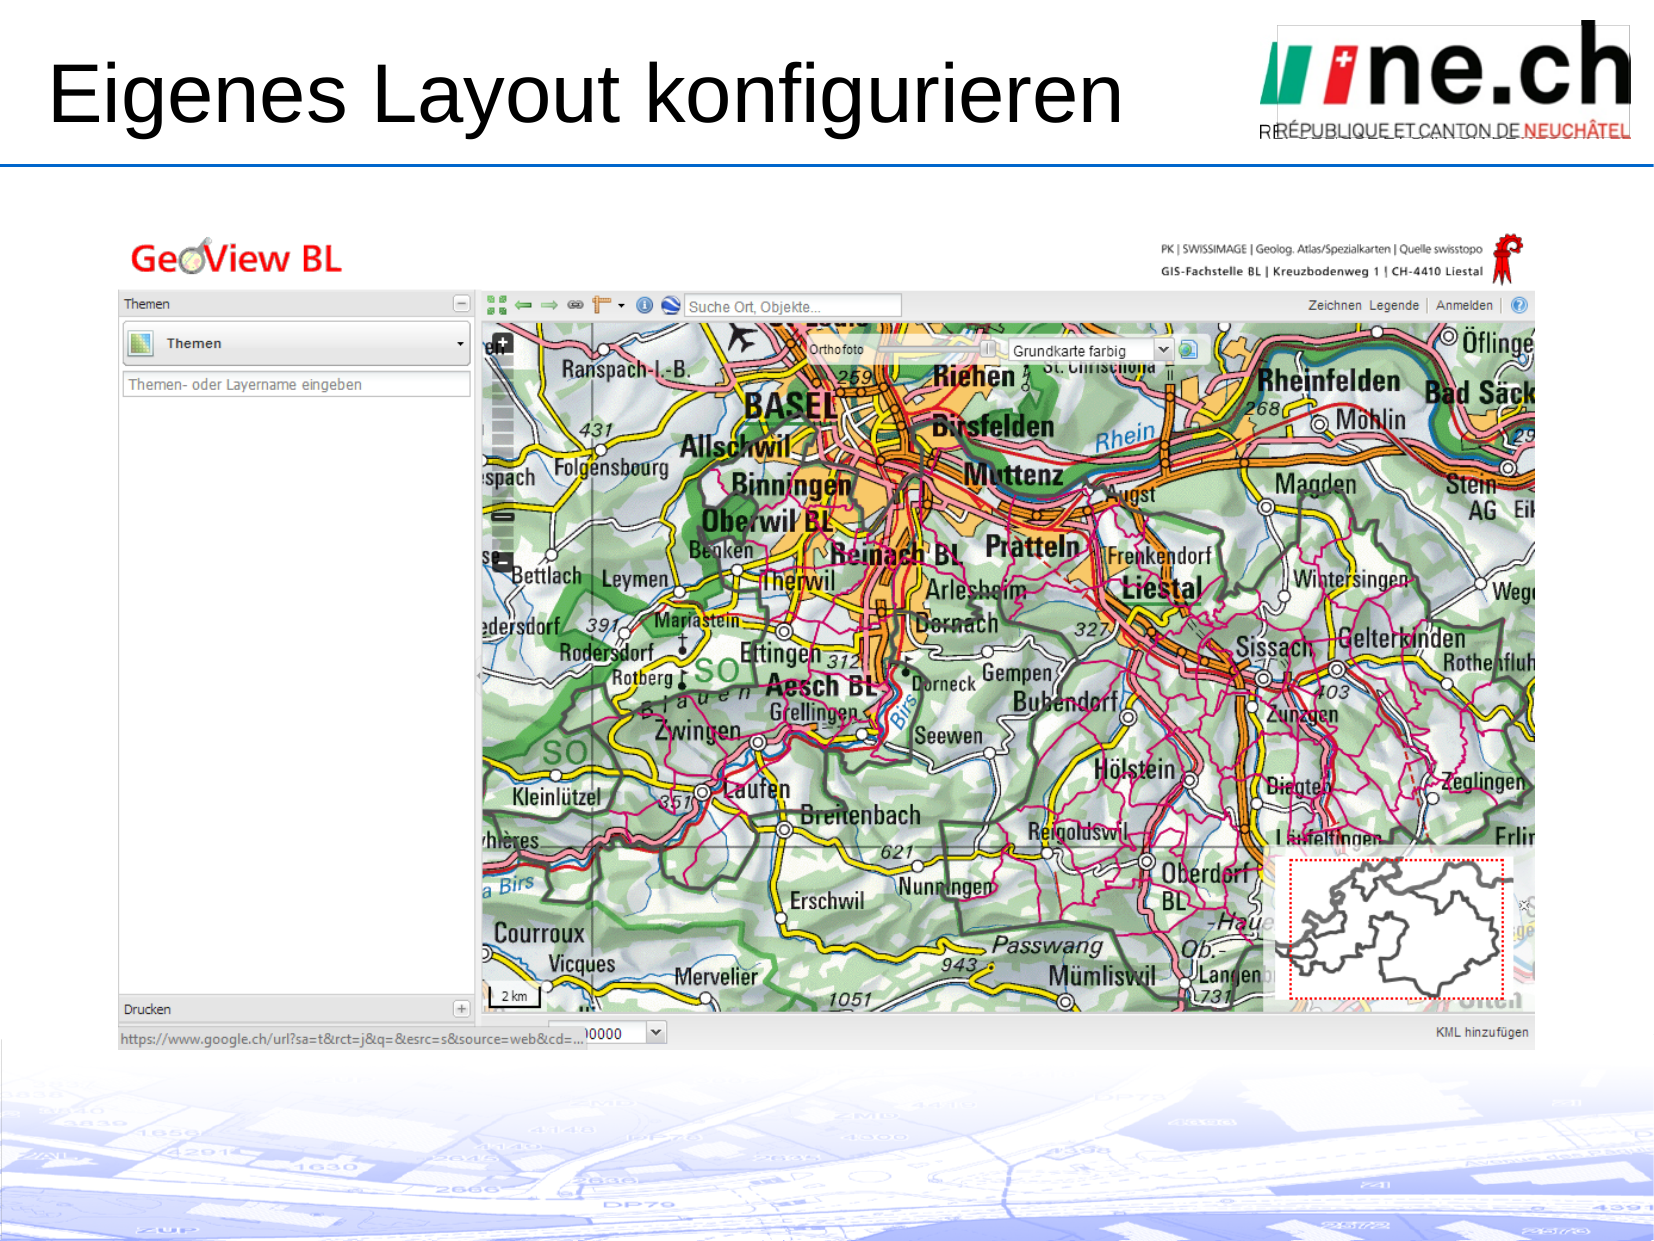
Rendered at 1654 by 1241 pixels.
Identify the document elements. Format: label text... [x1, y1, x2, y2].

picture [0, 230, 1654, 1241]
title Eigenes Layout konfigurieren [47, 0, 1536, 198]
picture [1536, 24, 1631, 139]
